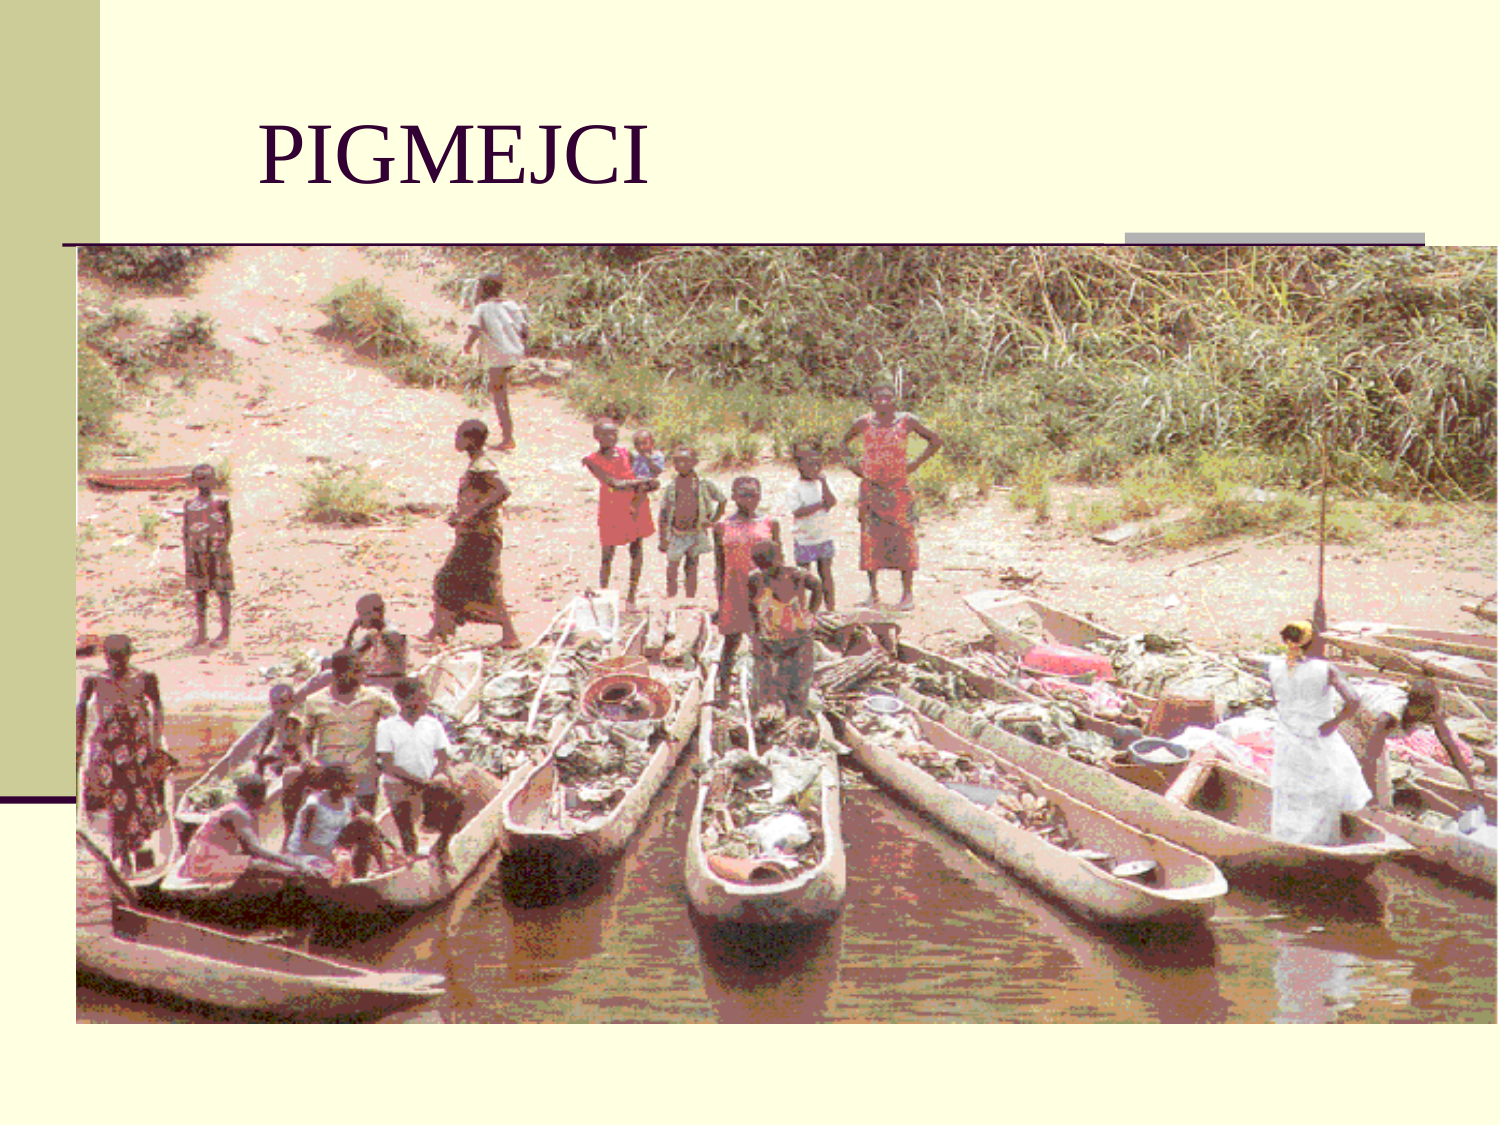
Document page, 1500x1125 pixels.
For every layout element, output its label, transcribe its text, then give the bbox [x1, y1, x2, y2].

picture [76, 246, 1500, 1024]
title PIGMEJCI [242, 54, 1500, 243]
